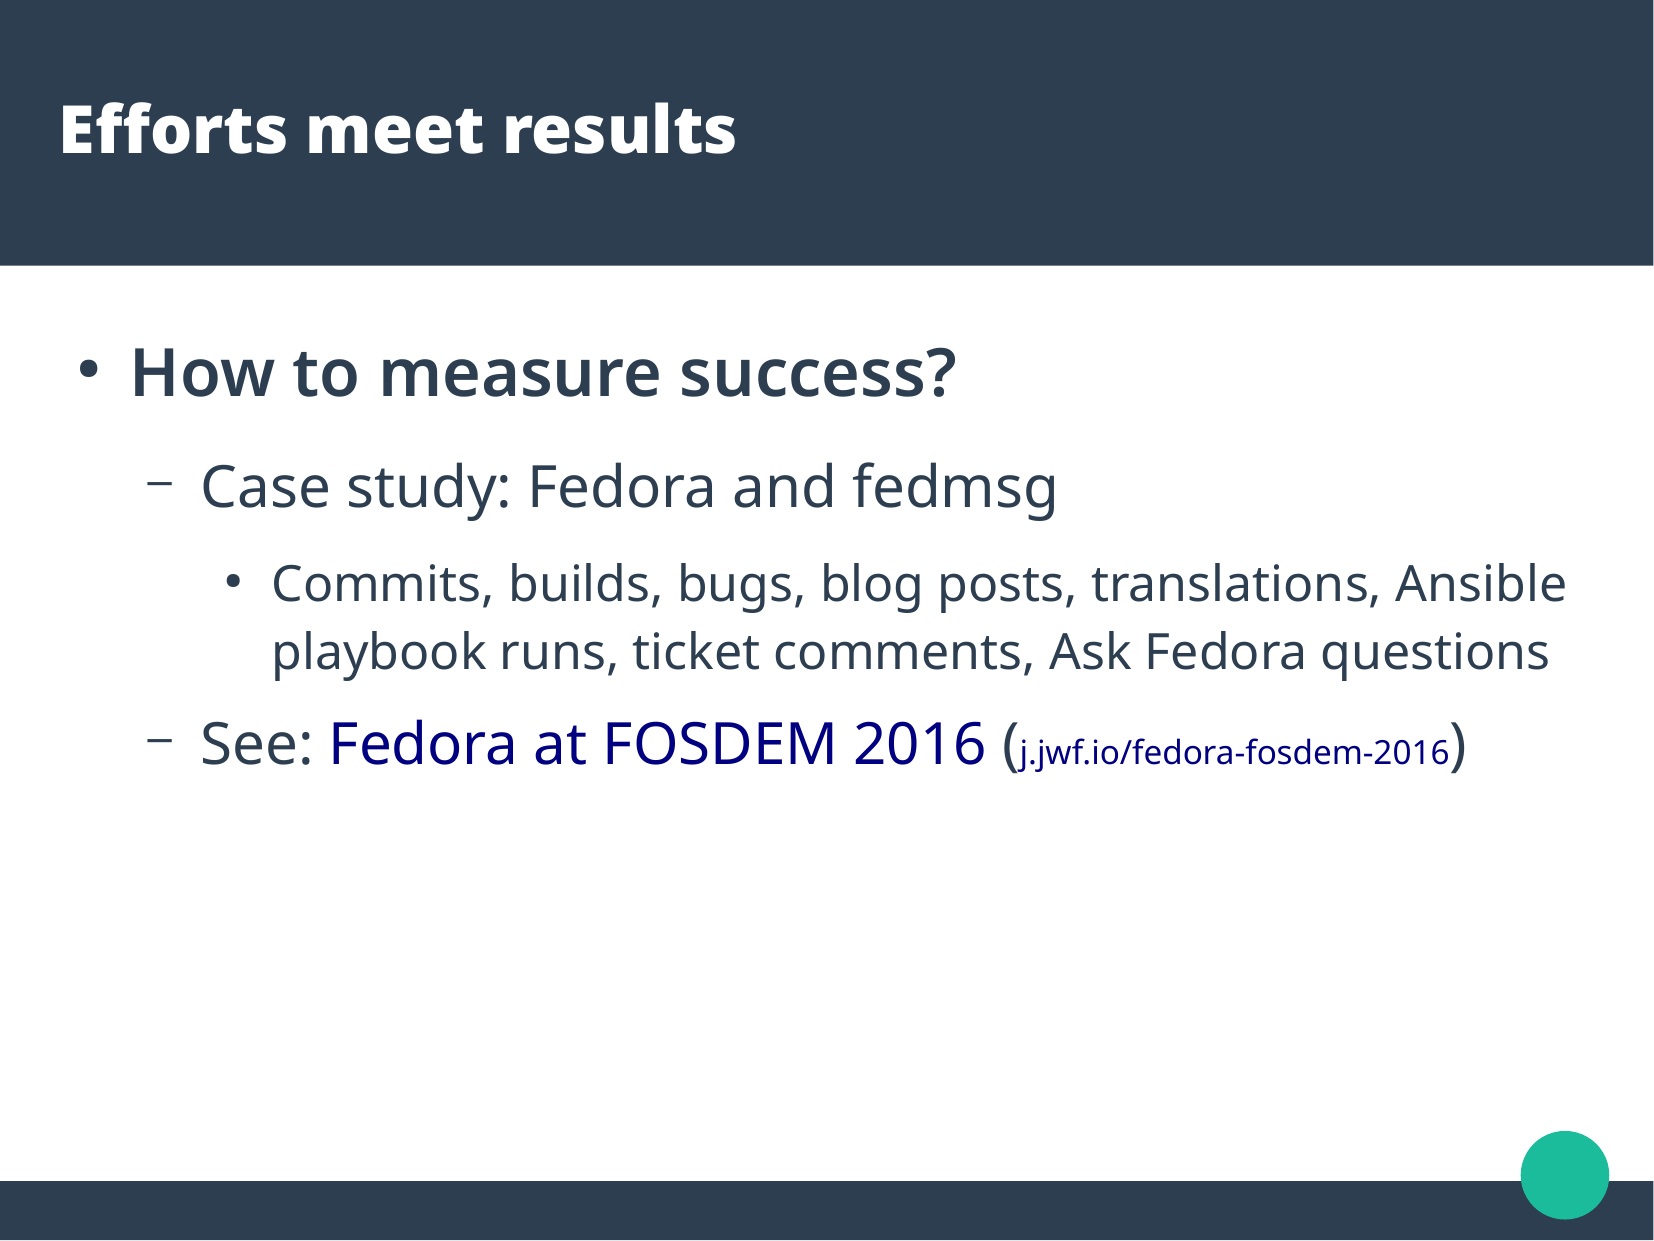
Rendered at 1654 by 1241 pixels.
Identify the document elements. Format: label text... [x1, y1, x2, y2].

title Efforts meet results [59, 49, 1595, 207]
list How to measure success? Case study: Fedora and fedmsg Commits, builds, bugs, blog posts, translations, Ansible playbook runs, ticket comments, Ask Fedora questions See: Fedora at FOSDEM 2016 (j.jwf.io/fedora-fosdem-2016) [59, 324, 1595, 1152]
